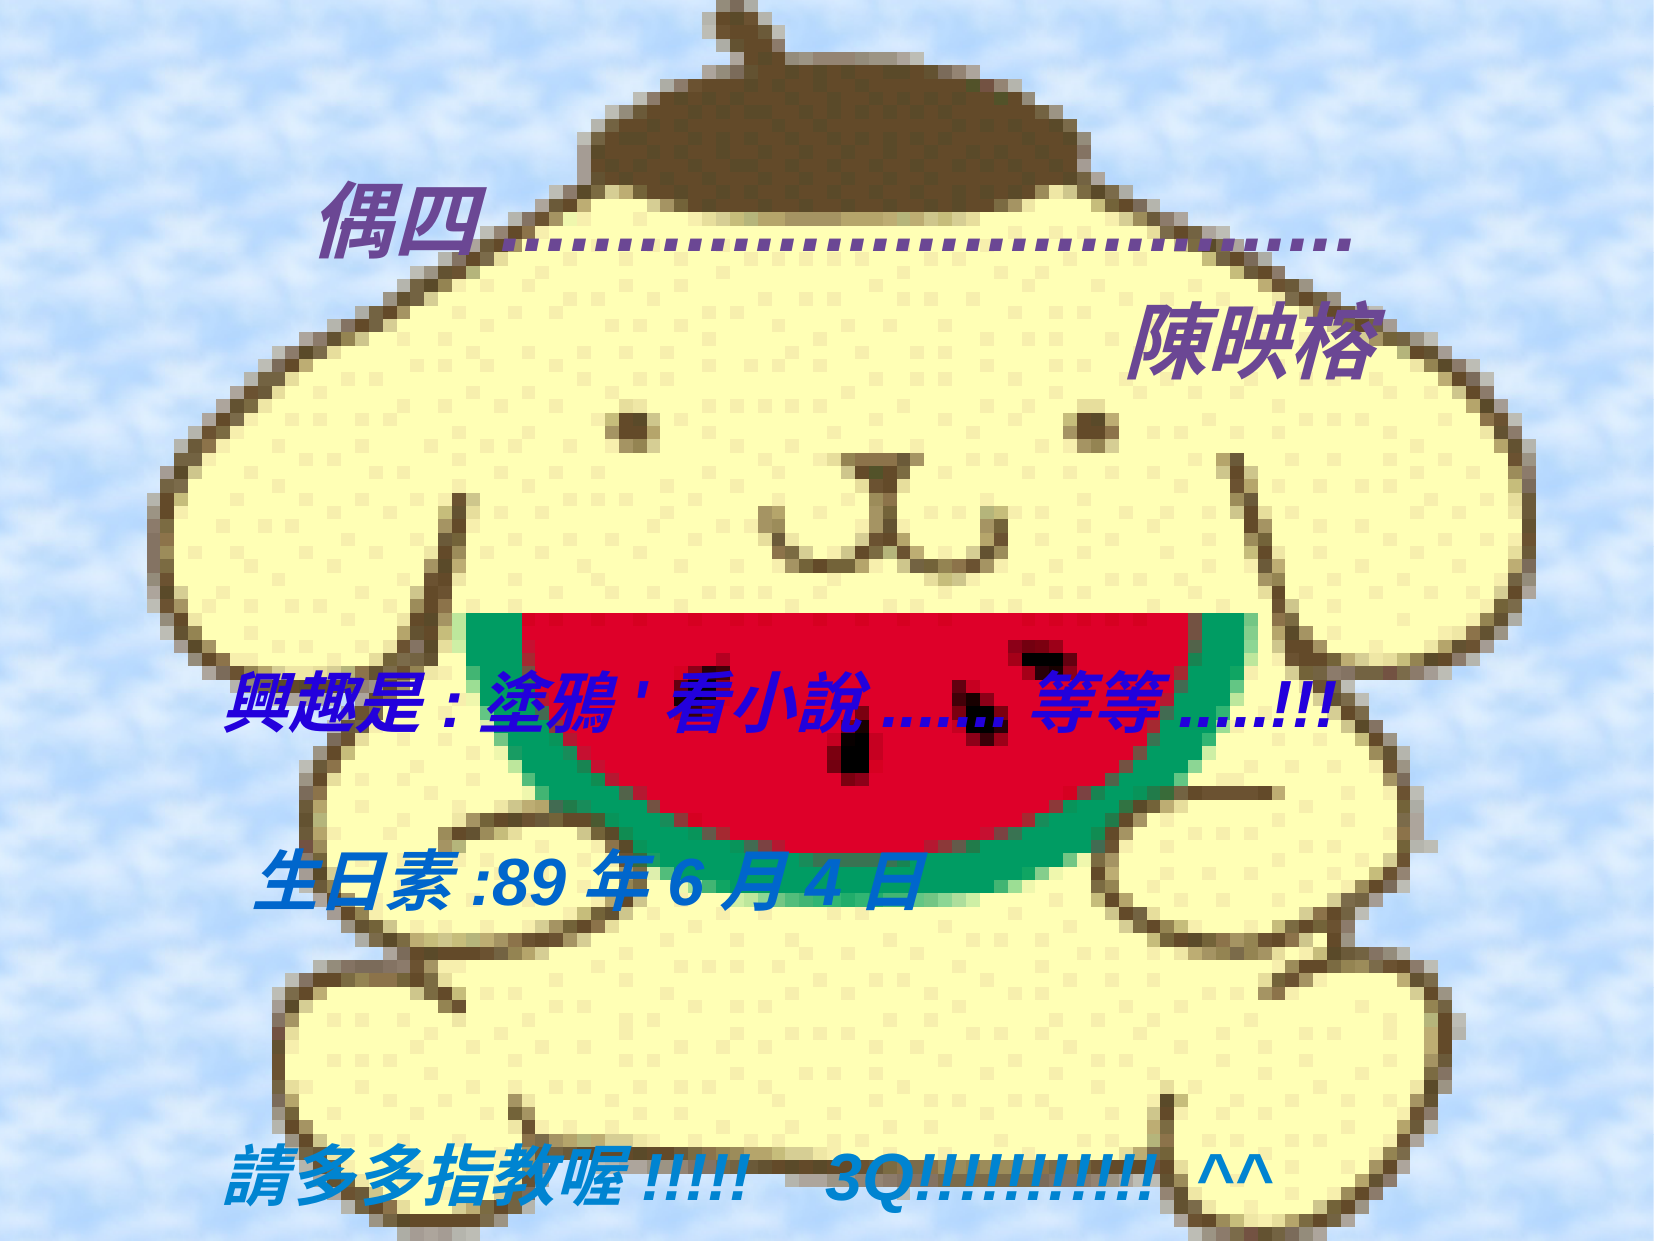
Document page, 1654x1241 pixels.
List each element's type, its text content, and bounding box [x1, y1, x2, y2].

picture [0, 0, 1654, 1241]
text_box 興趣是:塗鴉'看小說.......等等.....!!! [206, 642, 1359, 739]
text_box 請多多指教喔!!!!! 3Q!!!!!!!!!!! ^^ [206, 1115, 1300, 1211]
text_box 生日素:89年6月4日 [236, 820, 1388, 916]
text_box 偶四.....................................陳映榕 [295, 147, 1388, 363]
